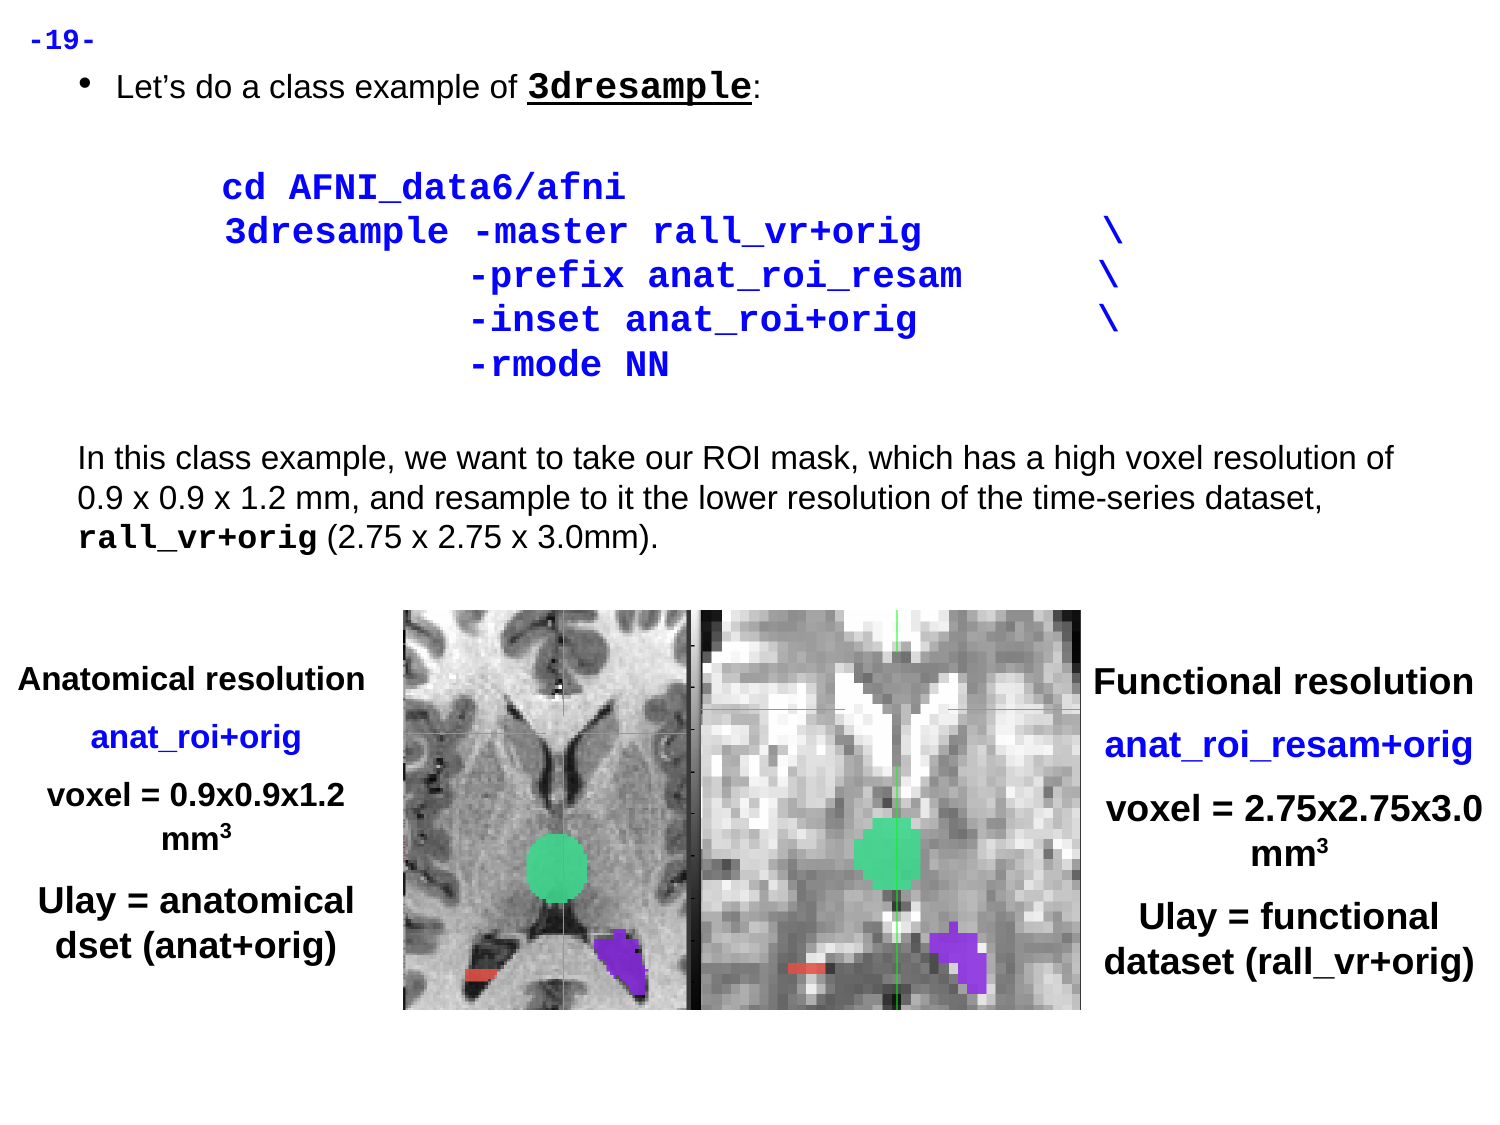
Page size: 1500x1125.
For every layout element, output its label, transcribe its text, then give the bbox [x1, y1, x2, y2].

picture [403, 610, 1081, 1010]
text_box Functional resolution anat_roi_resam+orig voxel = 2.75x2.75x3.0 mm3 Ulay = functional dataset (rall_vr+orig) [1072, 649, 1500, 990]
list Let’s do a class example of 3dresample: cd AFNI_data6/afni 3dresample -master rall_vr+orig \ -prefix anat_roi_resam \ -inset anat_roi+orig \ -rmode NN In this class example, we want to take our ROI mask, which has a high voxel resolution of 0.9 x 0.9 x 1.2 mm, and resample to it the lower resolution of the time-series dataset, rall_vr+orig (2.75 x 2.75 x 3.0mm). [62, 62, 1438, 575]
text_box Anatomical resolution anat_roi+orig voxel = 0.9x0.9x1.2 mm3 Ulay = anatomical dset (anat+orig) [0, 649, 393, 975]
